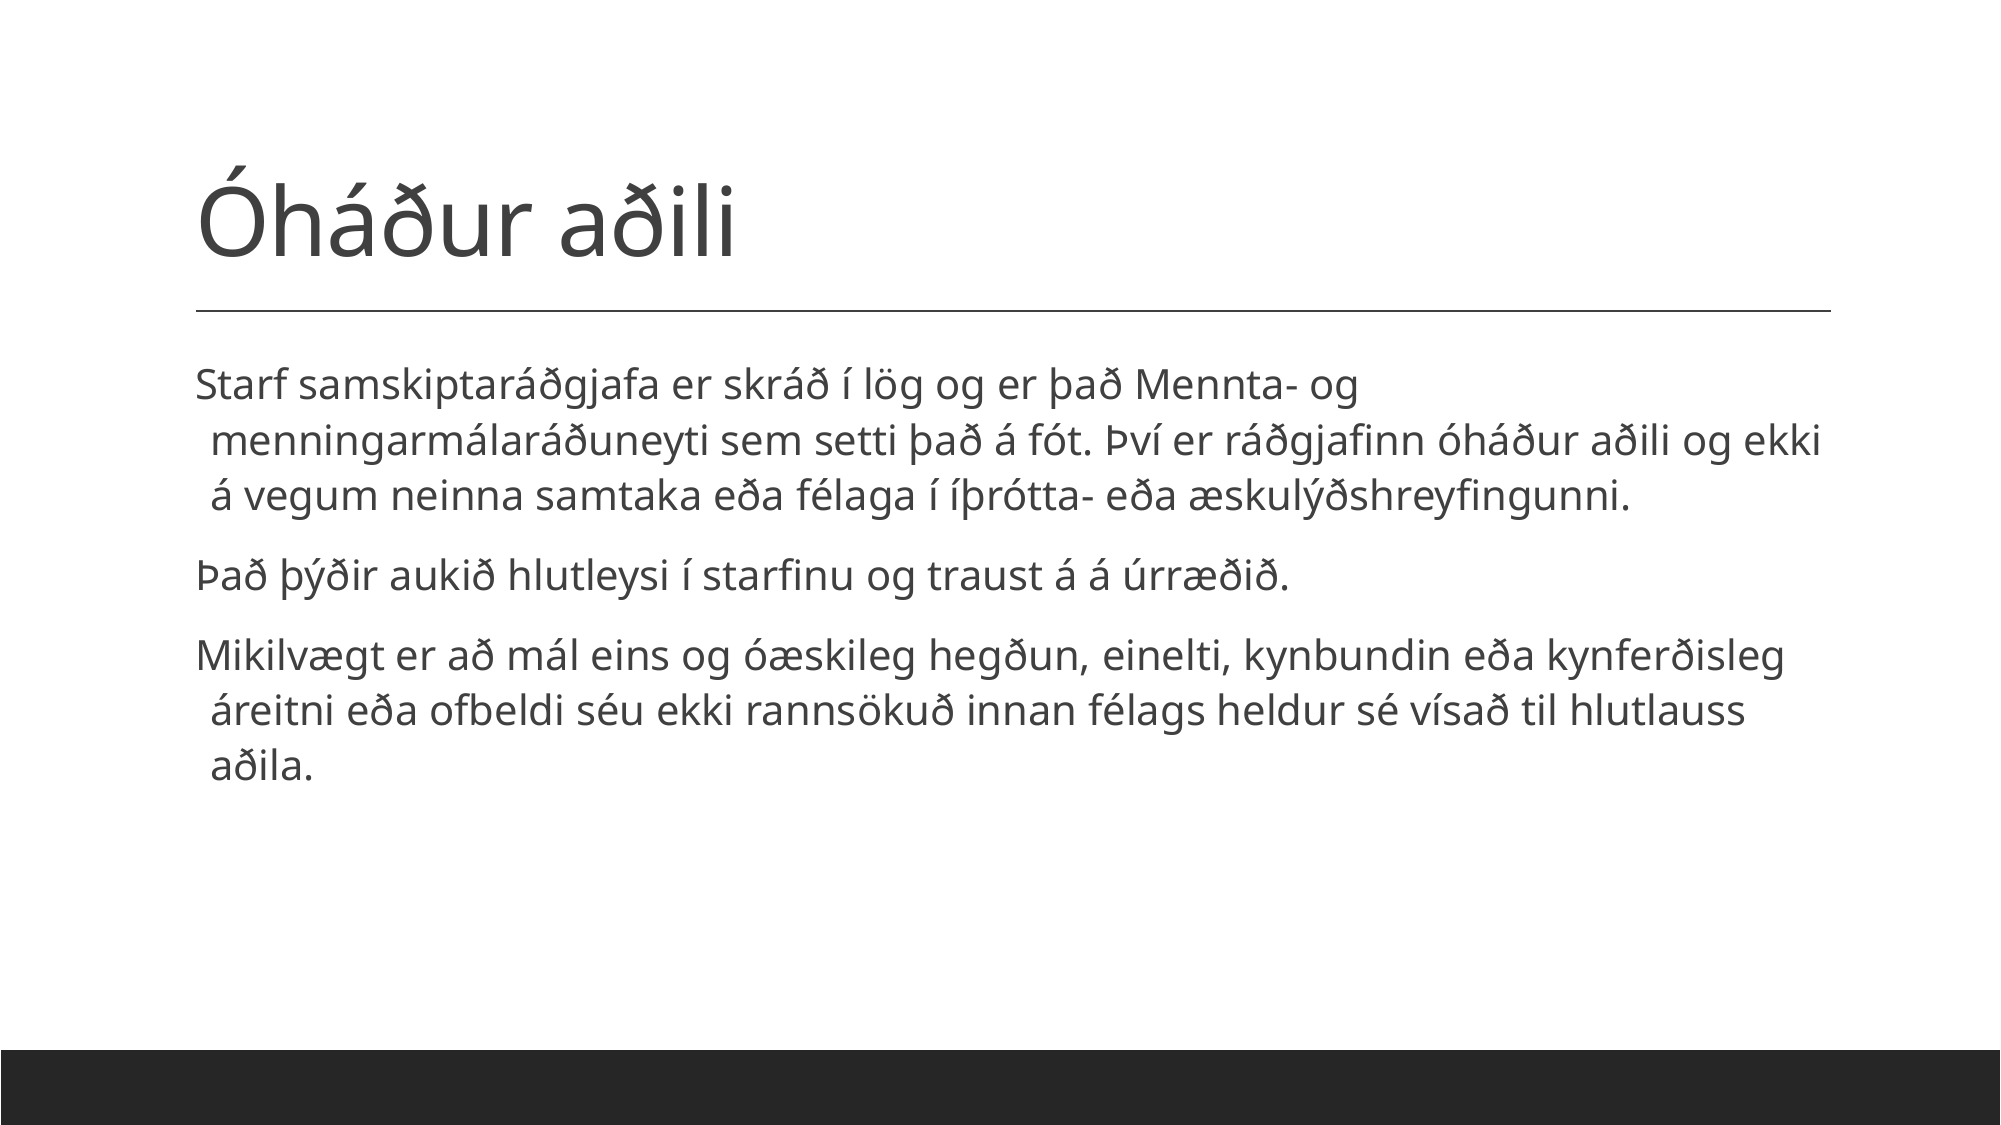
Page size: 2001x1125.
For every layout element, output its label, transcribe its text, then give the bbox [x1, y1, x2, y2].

list Starf samskiptaráðgjafa er skráð í lög og er það Mennta- og menningarmálaráðuneyti sem setti það á fót. Því er ráðgjafinn óháður aðili og ekki á vegum neinna samtaka eða félaga í íþrótta- eða æskulýðshreyfingunni. Það þýðir aukið hlutleysi í starfinu og traust á á úrræðið. Mikilvægt er að mál eins og óæskileg hegðun, einelti, kynbundin eða kynferðisleg áreitni eða ofbeldi séu ekki rannsökuð innan félags heldur sé vísað til hlutlauss aðila. [180, 345, 1831, 963]
title Óháður aðili [180, 47, 1831, 286]
